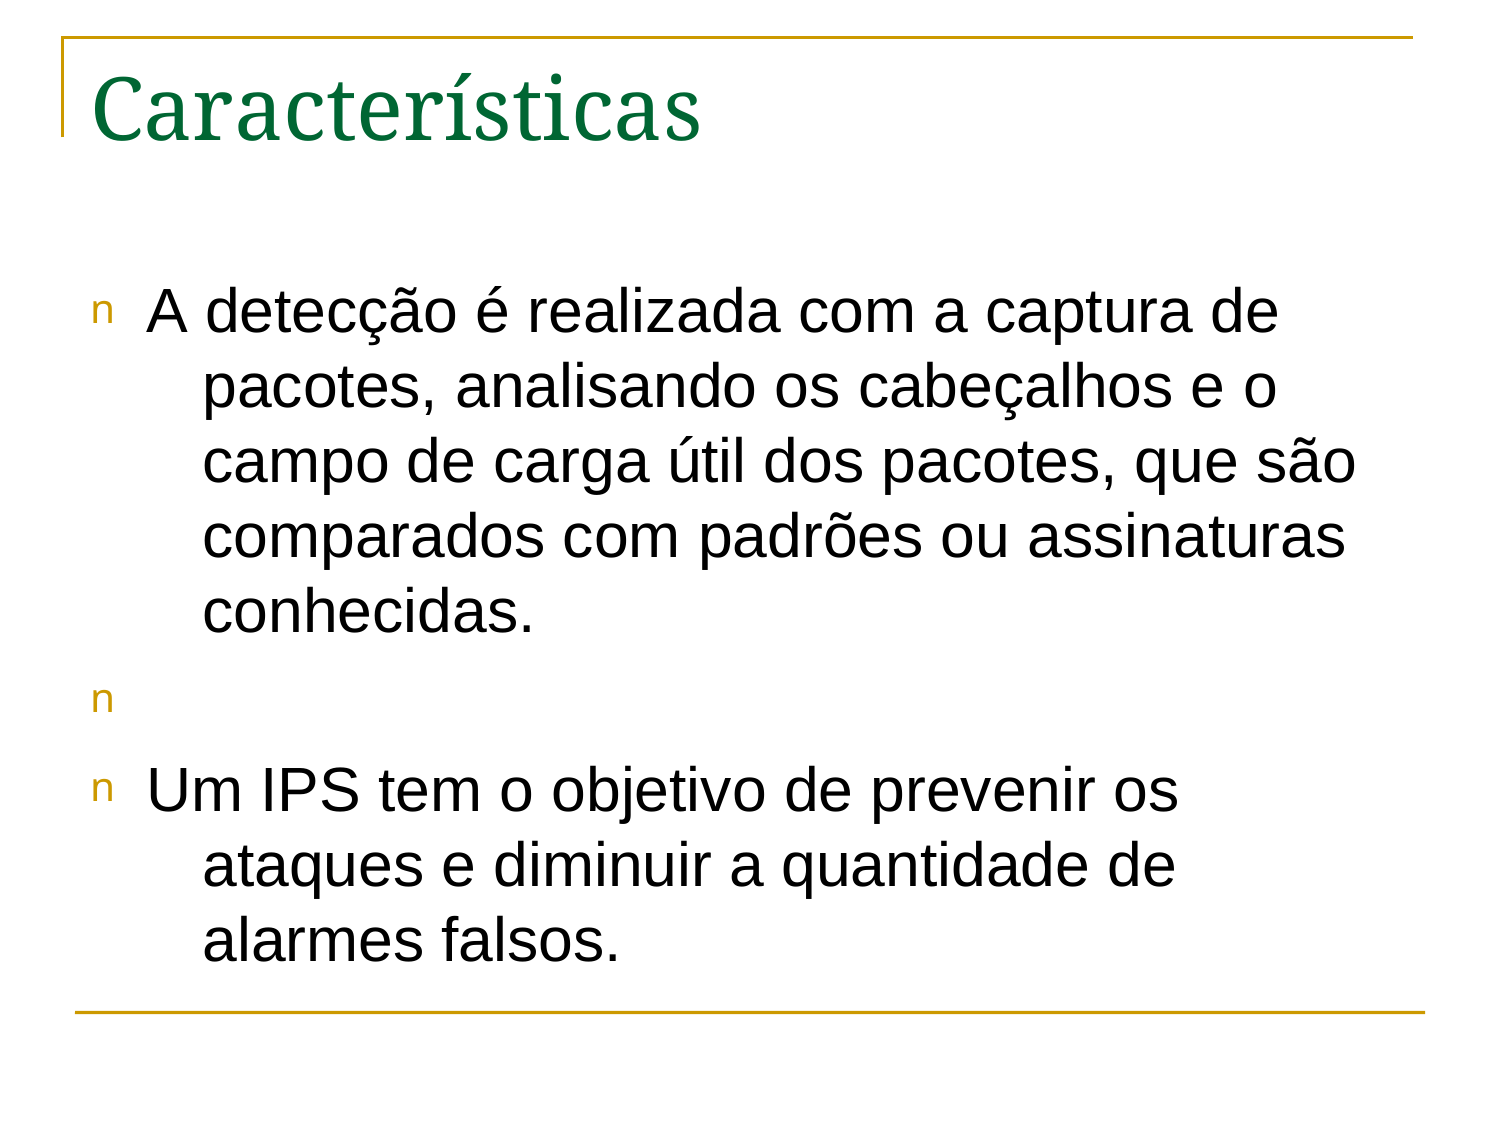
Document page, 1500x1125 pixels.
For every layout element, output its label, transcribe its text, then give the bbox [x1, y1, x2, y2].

title Características [75, 45, 1426, 233]
list A detecção é realizada com a captura de pacotes, analisando os cabeçalhos e o campo de carga útil dos pacotes, que são comparados com padrões ou assinaturas conhecidas. Um IPS tem o objetivo de prevenir os ataques e diminuir a quantidade de alarmes falsos. [75, 262, 1426, 1006]
